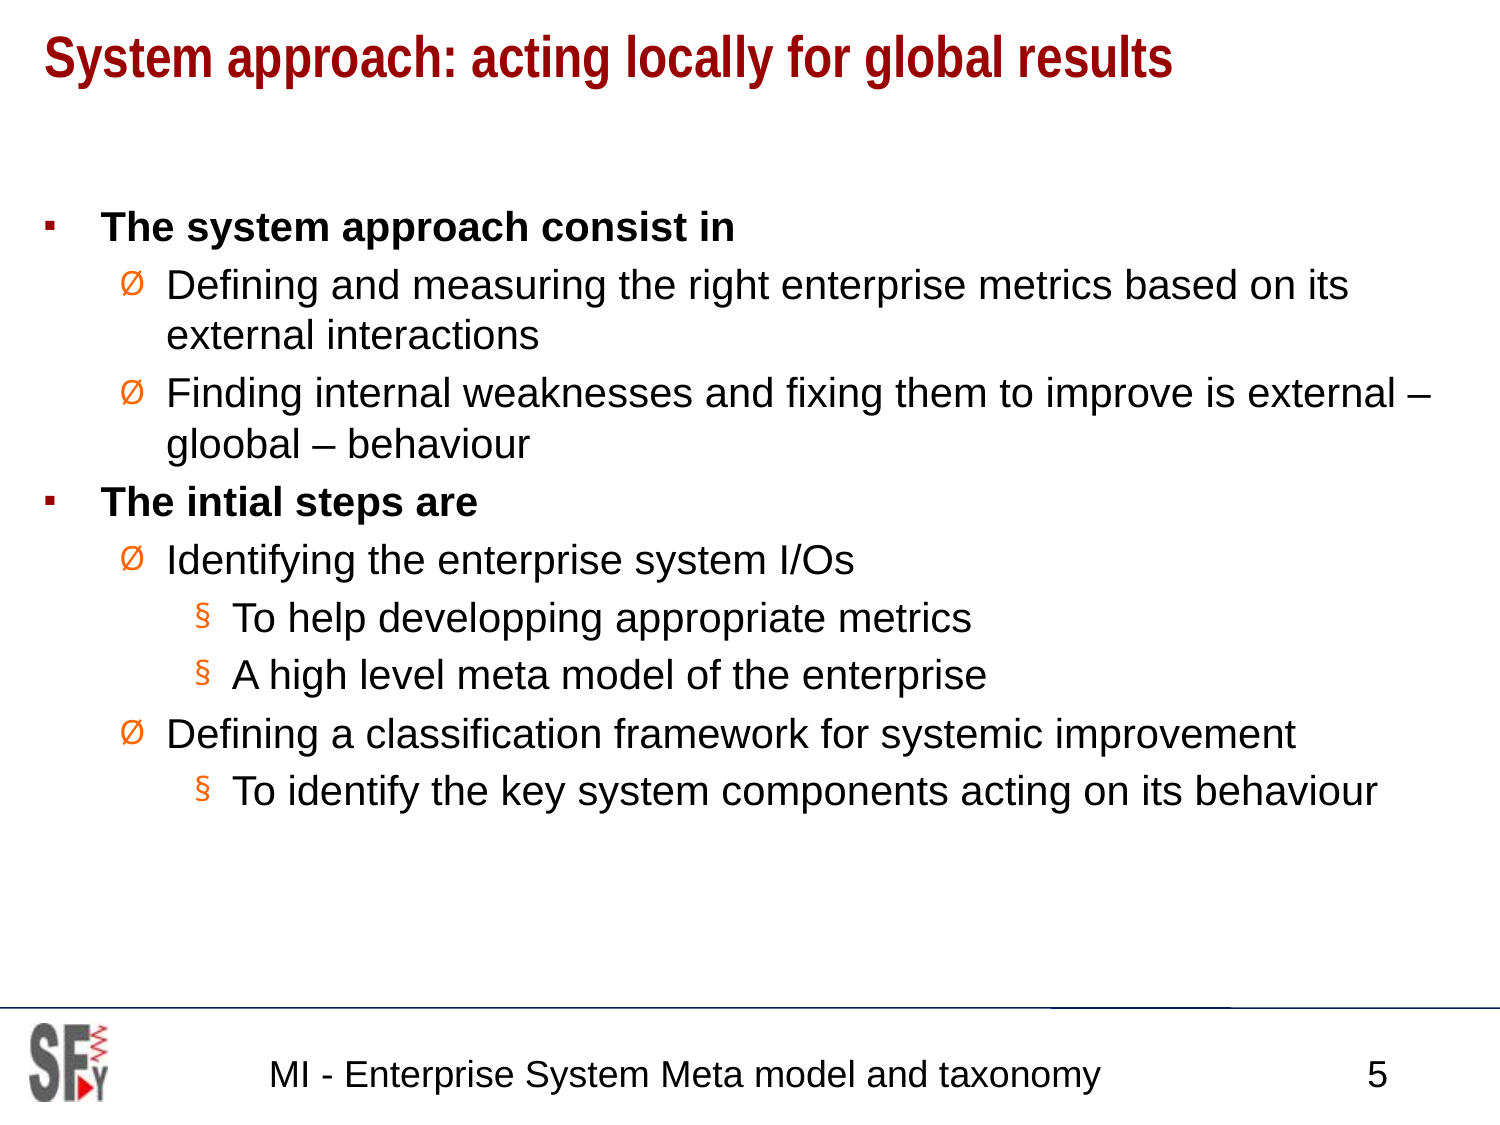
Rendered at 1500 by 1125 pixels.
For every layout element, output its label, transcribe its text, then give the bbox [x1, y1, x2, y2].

slide_number <numéro> [1352, 1034, 1490, 1103]
picture [29, 1023, 108, 1102]
footer MI - Enterprise System Meta model and taxonomy [253, 1034, 1336, 1103]
list The system approach consist in Defining and measuring the right enterprise metrics based on its external interactions Finding internal weaknesses and fixing them to improve is external – gloobal – behaviour The intial steps are Identifying the enterprise system I/Os To help developping appropriate metrics A high level meta model of the enterprise Defining a classification framework for systemic improvement To identify the key system components acting on its behaviour [29, 184, 1471, 988]
title System approach: acting locally for global results [29, 12, 1471, 138]
